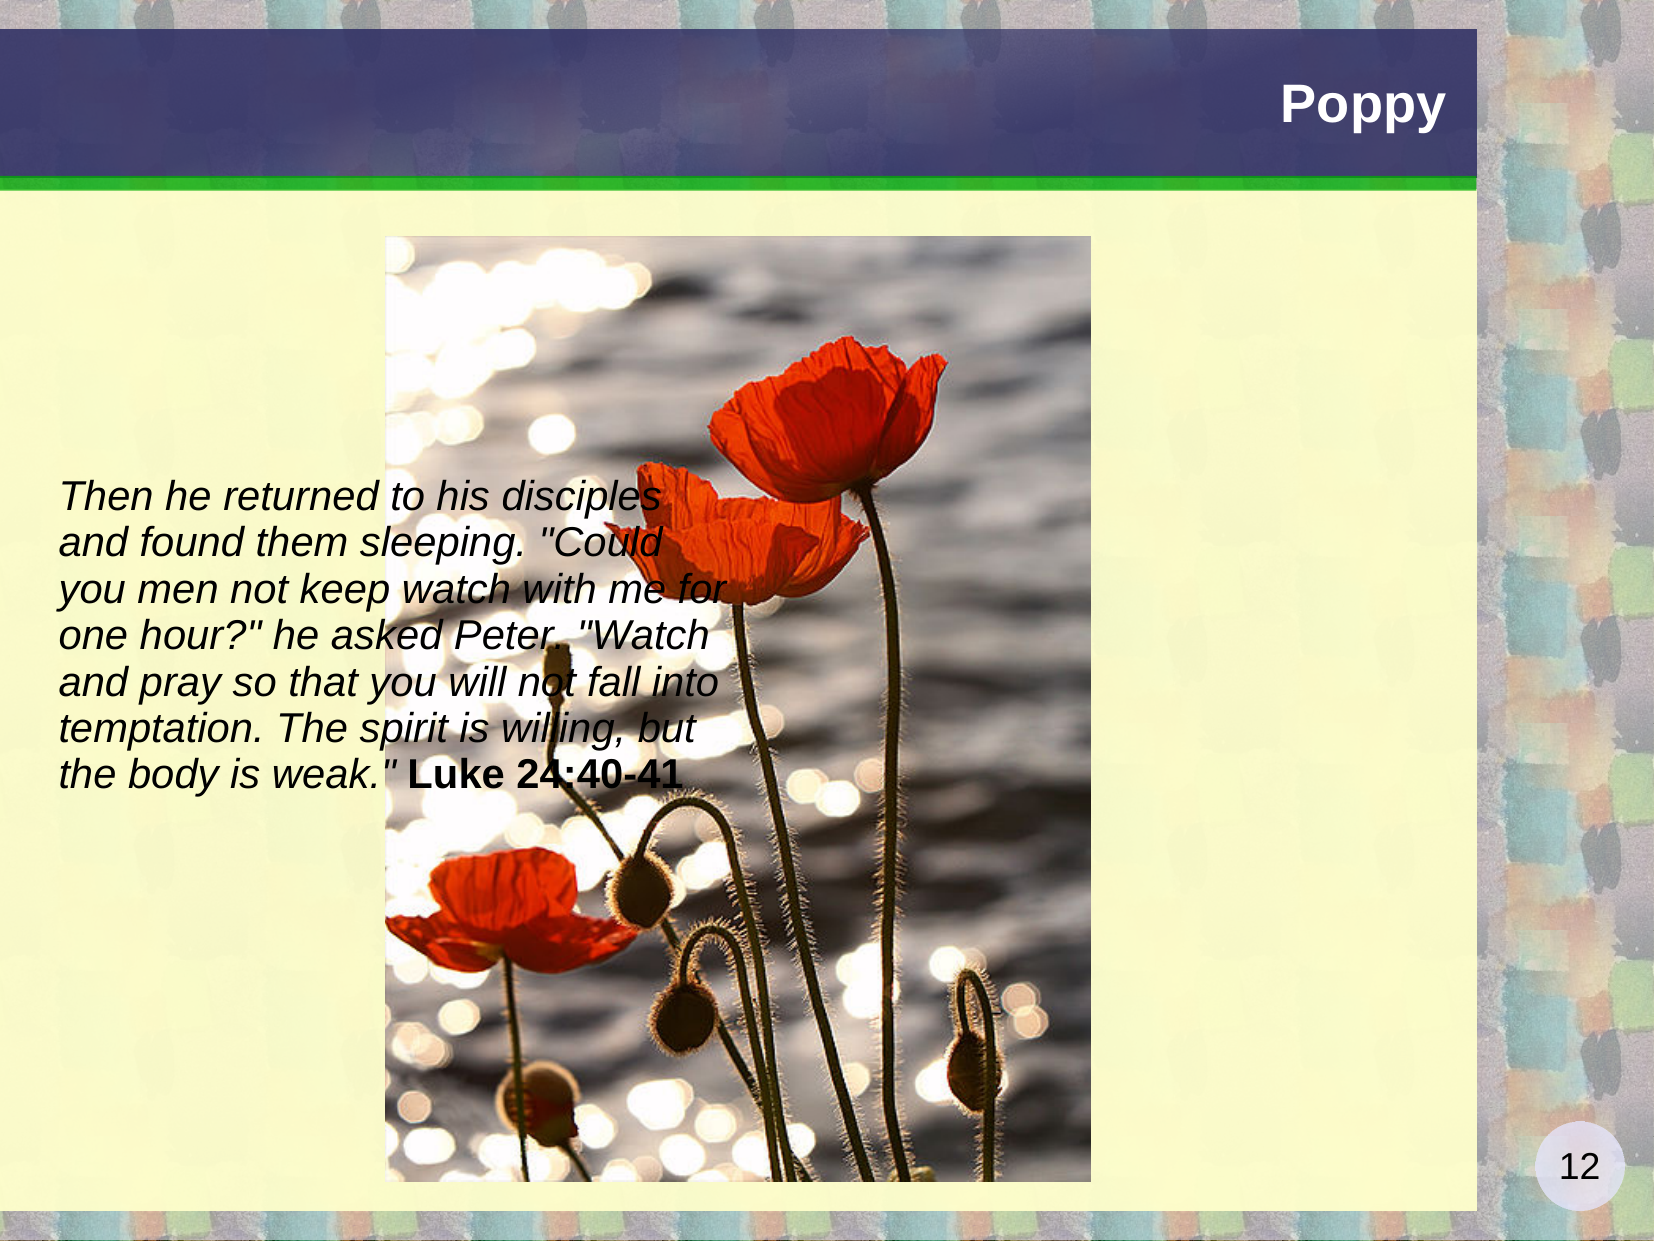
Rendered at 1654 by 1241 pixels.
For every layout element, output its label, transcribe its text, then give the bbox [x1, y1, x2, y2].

text_box Then he returned to his disciples and found them sleeping. "Could you men not keep watch with me for one hour?" he asked Peter. "Watch and pray so that you will not fall into temptation. The spirit is willing, but the body is weak." Luke 24:40-41 [58, 472, 739, 827]
title Poppy [29, 59, 1447, 148]
picture [325, 236, 1418, 1182]
